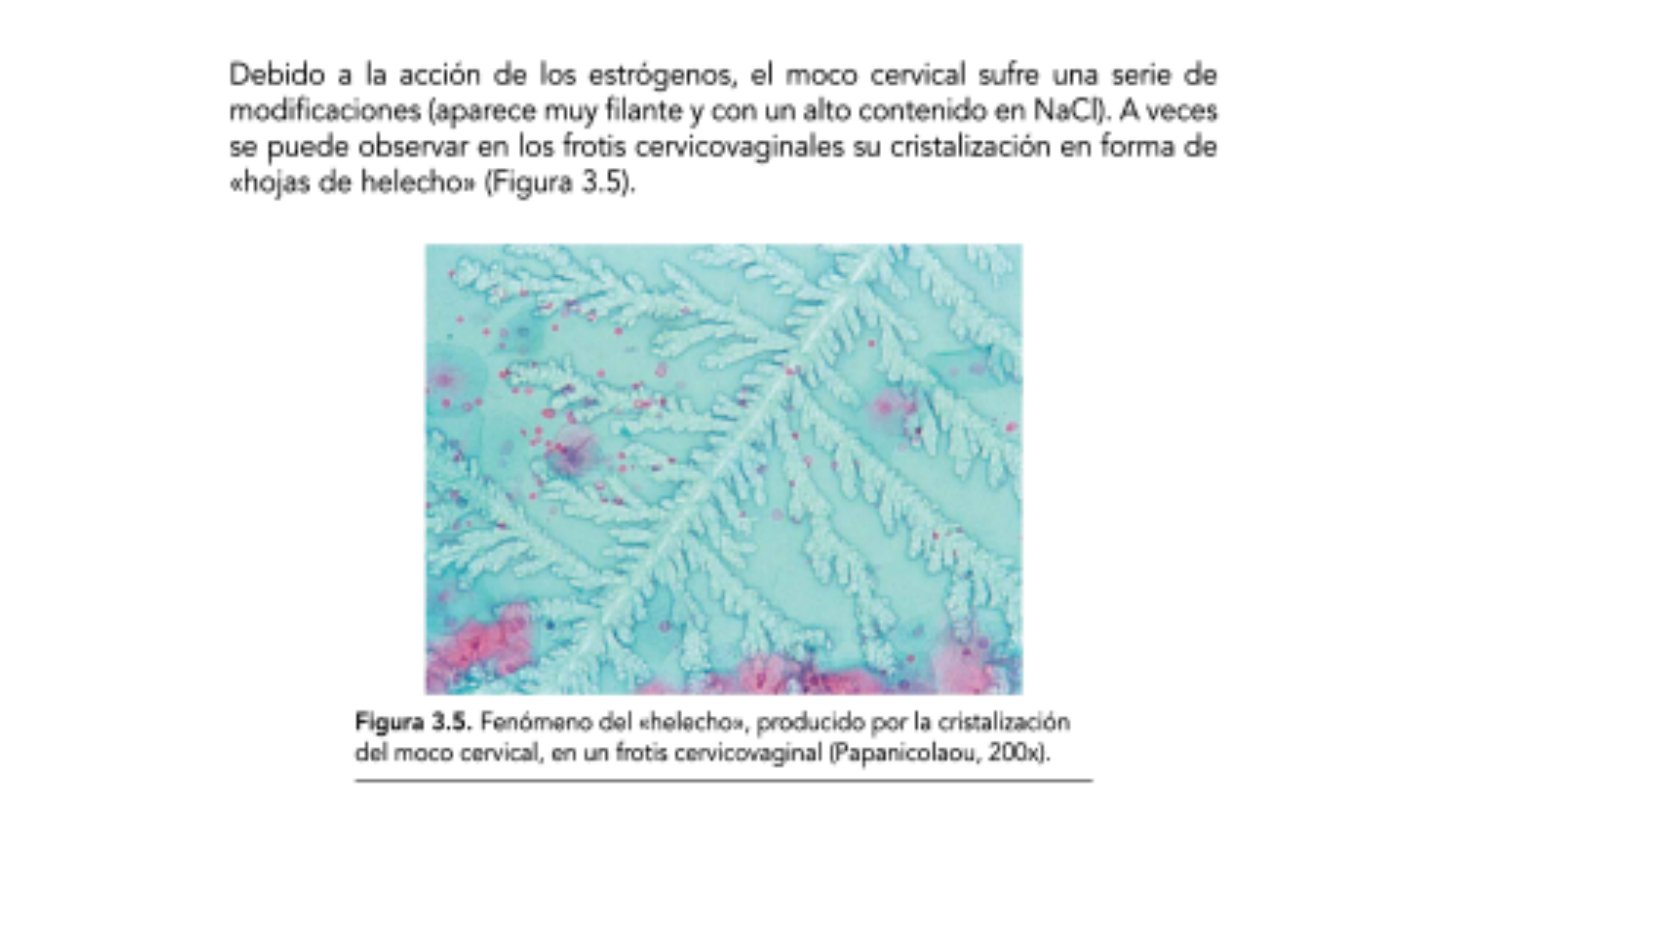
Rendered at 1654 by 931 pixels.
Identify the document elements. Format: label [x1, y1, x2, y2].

picture [138, 58, 1270, 827]
